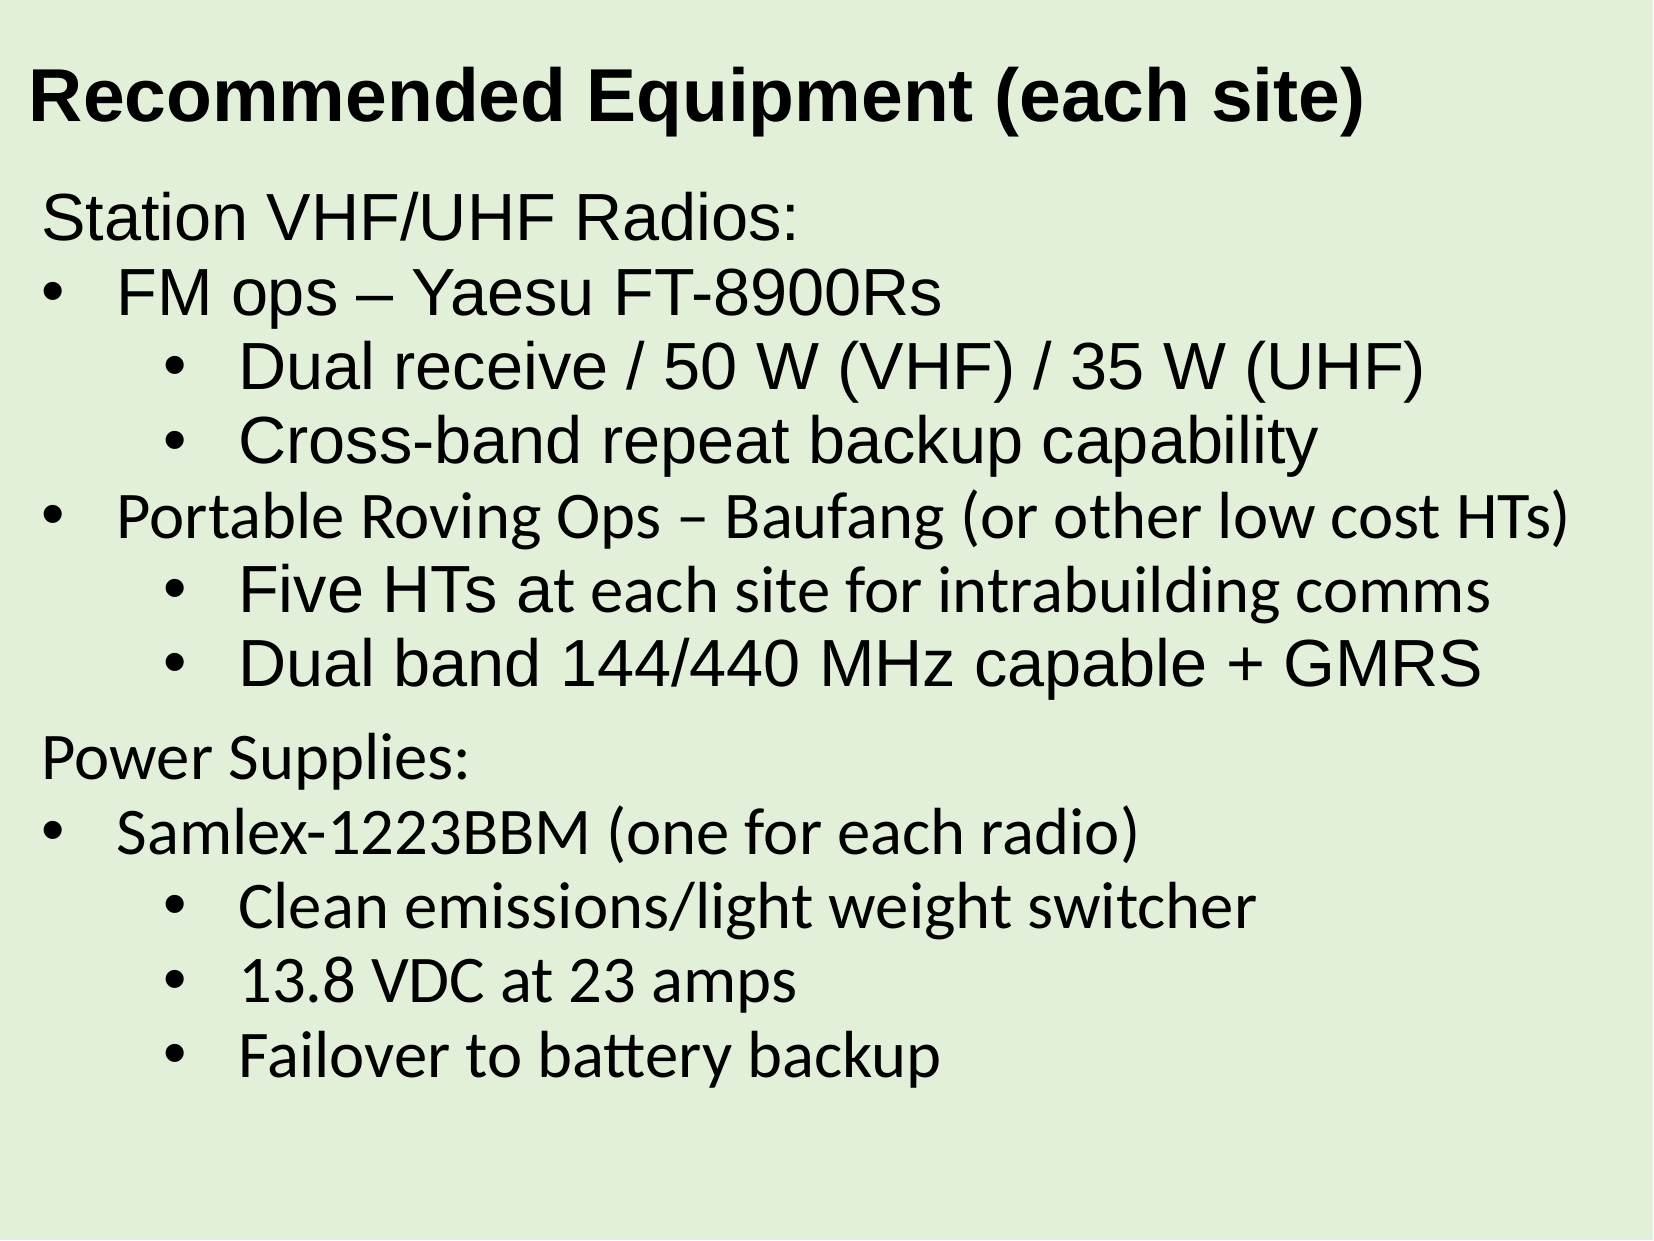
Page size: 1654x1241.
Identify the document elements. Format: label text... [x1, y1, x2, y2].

title Recommended Equipment (each site) [14, 49, 1627, 183]
text_box Station VHF/UHF Radios: FM ops – Yaesu FT-8900Rs Dual receive / 50 W (VHF) / 35 W (UHF) Cross-band repeat backup capability Portable Roving Ops – Baufang (or other low cost HTs) Five HTs at each site for intrabuilding comms Dual band 144/440 MHz capable + GMRS Power Supplies: Samlex-1223BBM (one for each radio) Clean emissions/light weight switcher 13.8 VDC at 23 amps Failover to battery backup [26, 173, 1627, 1193]
